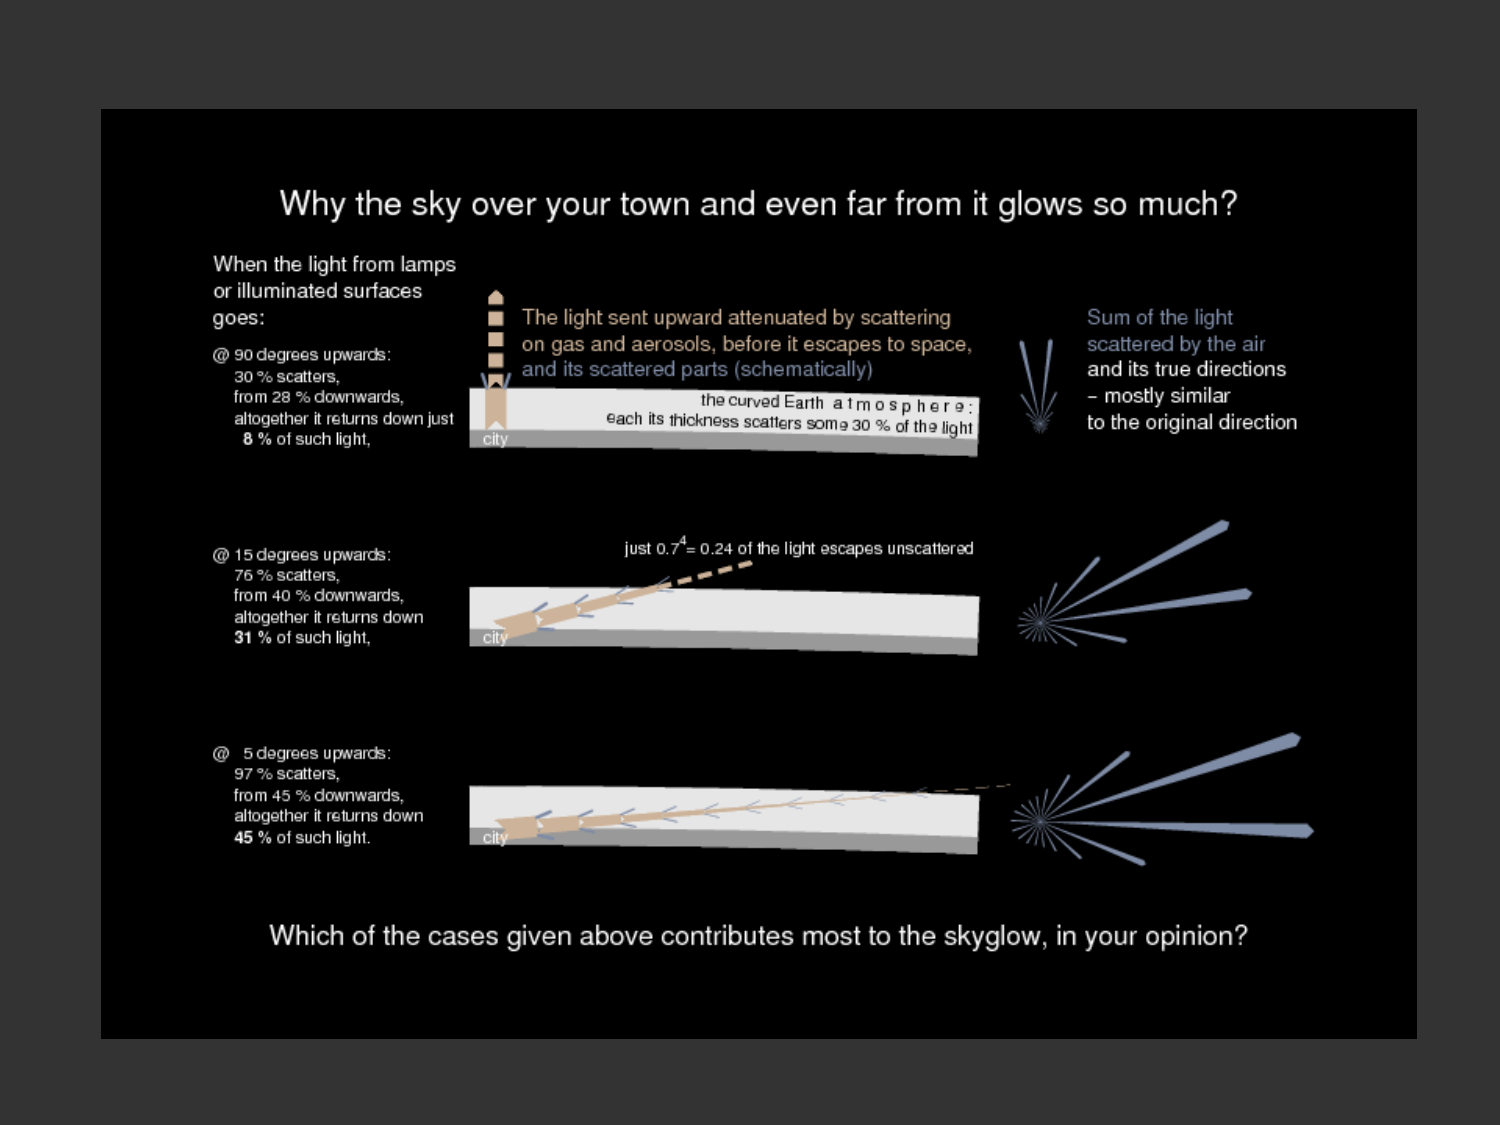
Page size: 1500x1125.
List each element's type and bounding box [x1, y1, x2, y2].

picture [101, 109, 1417, 1039]
